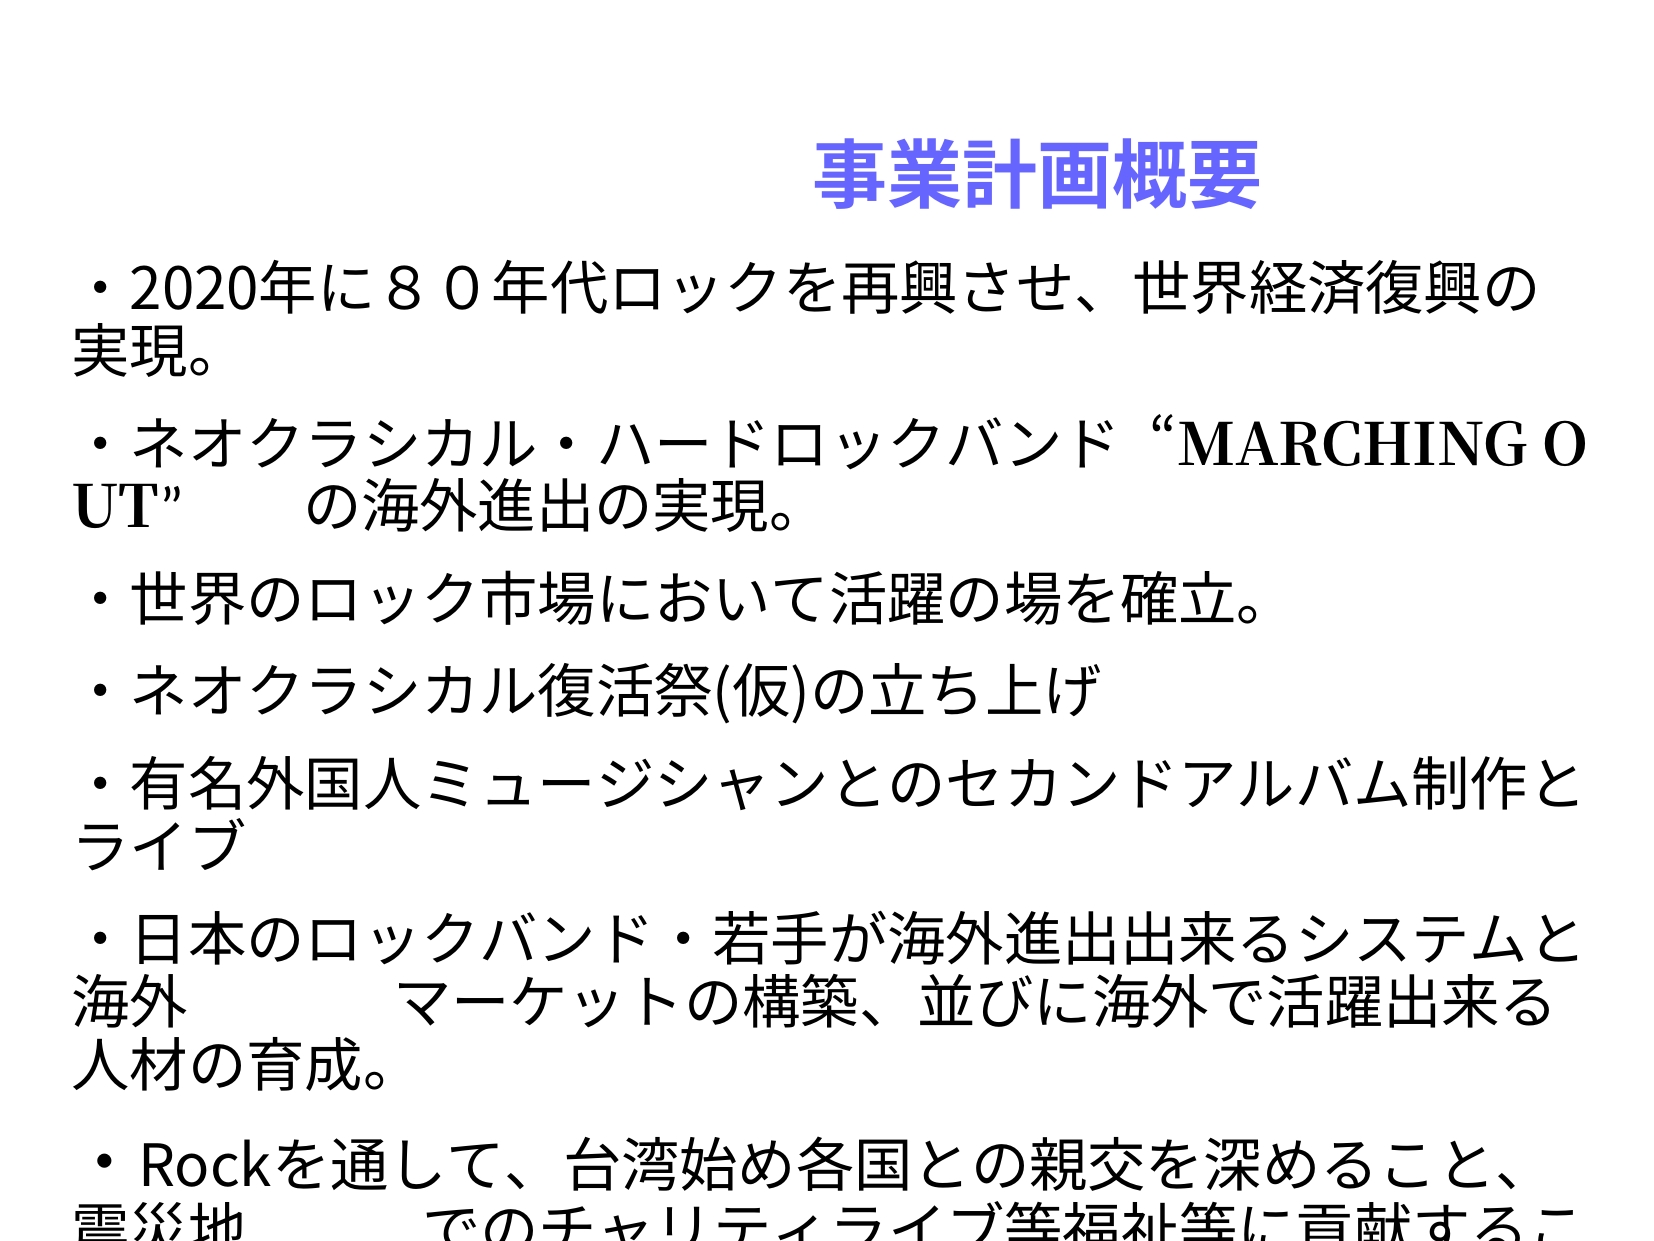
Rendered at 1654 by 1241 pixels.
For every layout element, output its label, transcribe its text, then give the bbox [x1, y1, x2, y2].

text_box ・2020年に８０年代ロックを再興させ、世界経済復興の実現。 ・ネオクラシカル・ハードロックバンド “MARCHING OUT” の海外進出の実現。 ・世界のロック市場において活躍の場を確立。 ・ネオクラシカル復活祭(仮)の立ち上げ ・有名外国人ミュージシャンとのセカンドアルバム制作とライブ ・日本のロックバンド・若手が海外進出出来るシステムと海外 マーケットの構築、並びに海外で活躍出来る人材の育成。 ・Rockを通して、台湾始め各国との親交を深めること、震災地 でのチャリティライブ等福祉等に貢献することで音楽とRockの 地位を高める。 [57, 251, 1607, 1241]
text_box 事業計画概要 [47, 129, 1654, 252]
